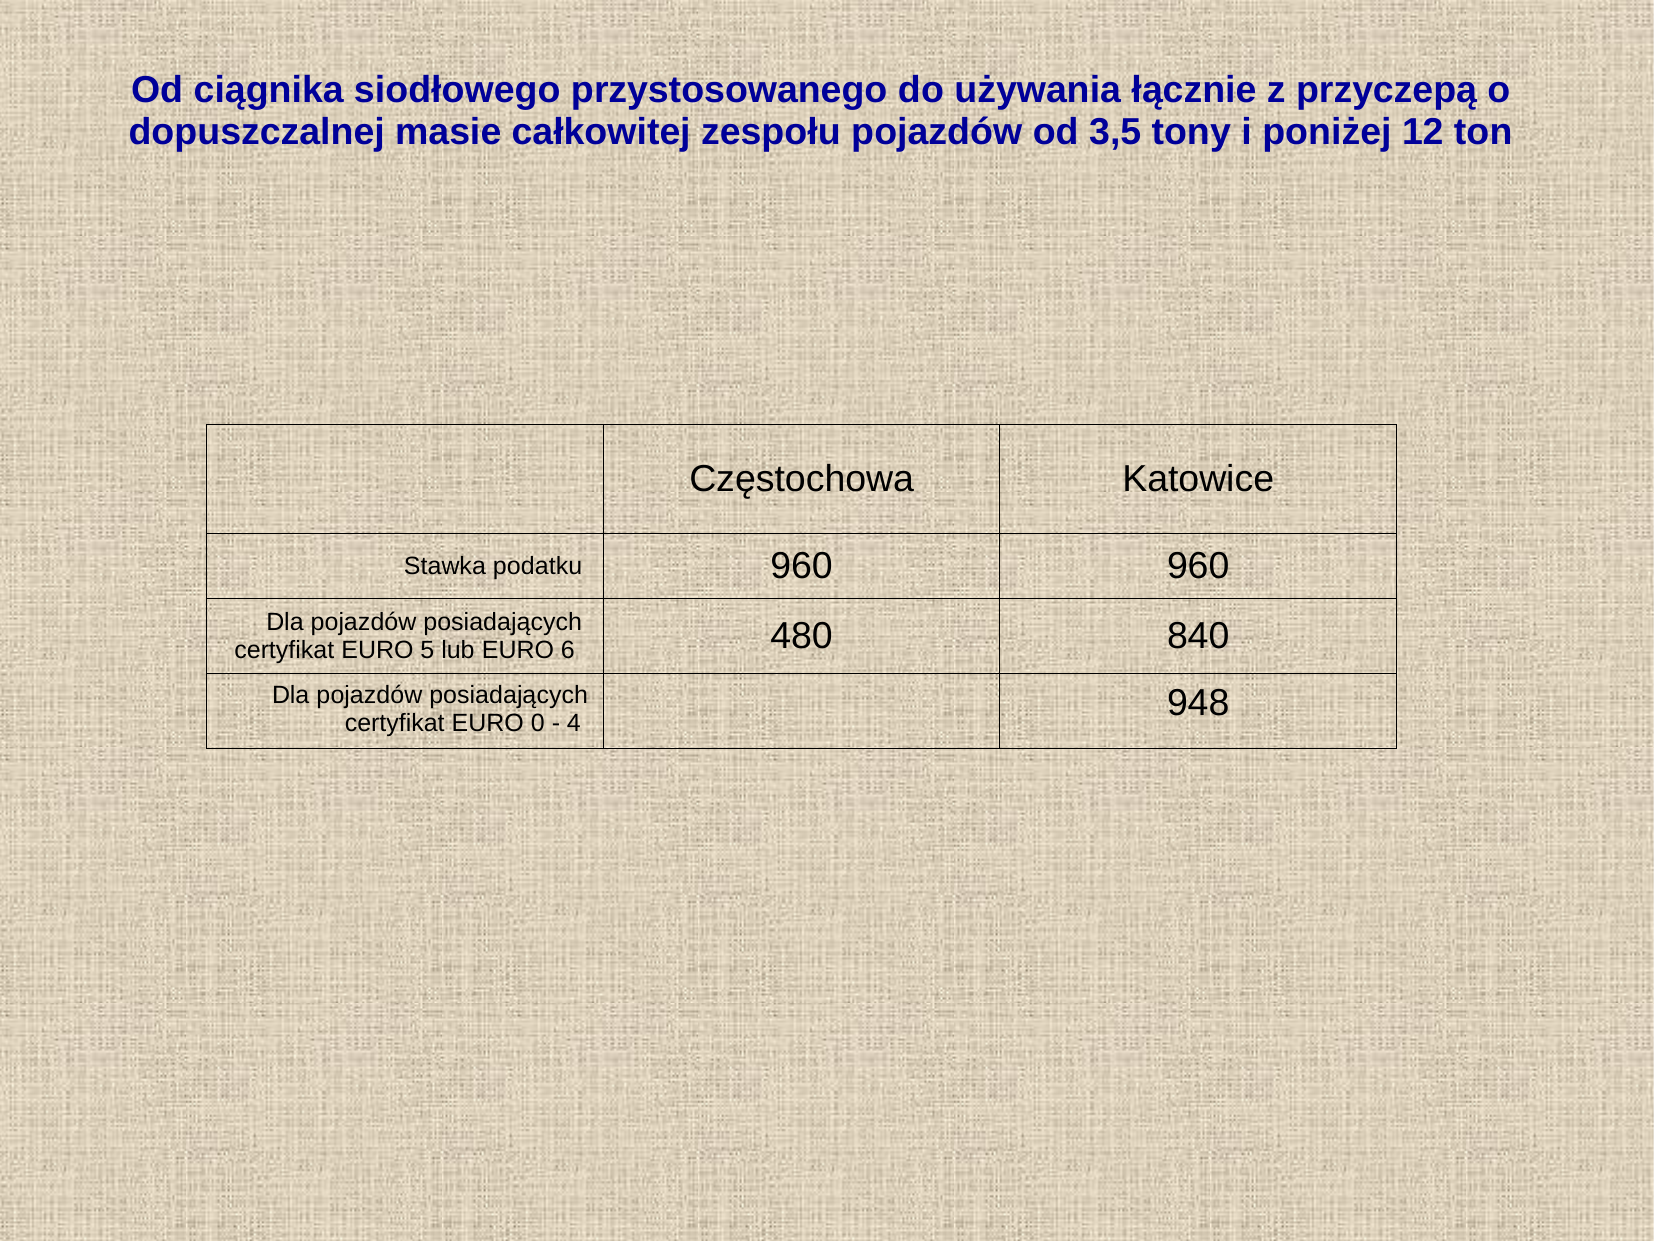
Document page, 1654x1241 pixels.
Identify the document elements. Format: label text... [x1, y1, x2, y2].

table_header Katowice [1000, 425, 1396, 533]
table_cell 960 [1000, 534, 1396, 598]
table_cell Dla pojazdów posiadających certyfikat EURO 5 lub EURO 6 [207, 599, 603, 673]
table_cell [604, 674, 999, 748]
table_cell 480 [604, 599, 999, 673]
table_cell Dla pojazdów posiadających certyfikat EURO 0 - 4 [207, 674, 603, 748]
table_cell 960 [604, 534, 999, 598]
table_header Częstochowa [604, 425, 999, 533]
table_header [207, 425, 603, 533]
text_box Od ciągnika siodłowego przystosowanego do używania łącznie z przyczepą o dopuszczalnej masie całkowitej zespołu pojazdów od 3,5 tony i poniżej 12 ton [77, 44, 1566, 178]
picture [0, 0, 1654, 1241]
table_cell 840 [1000, 599, 1396, 673]
table_cell 948 [1000, 674, 1396, 748]
table_cell Stawka podatku [207, 534, 603, 598]
